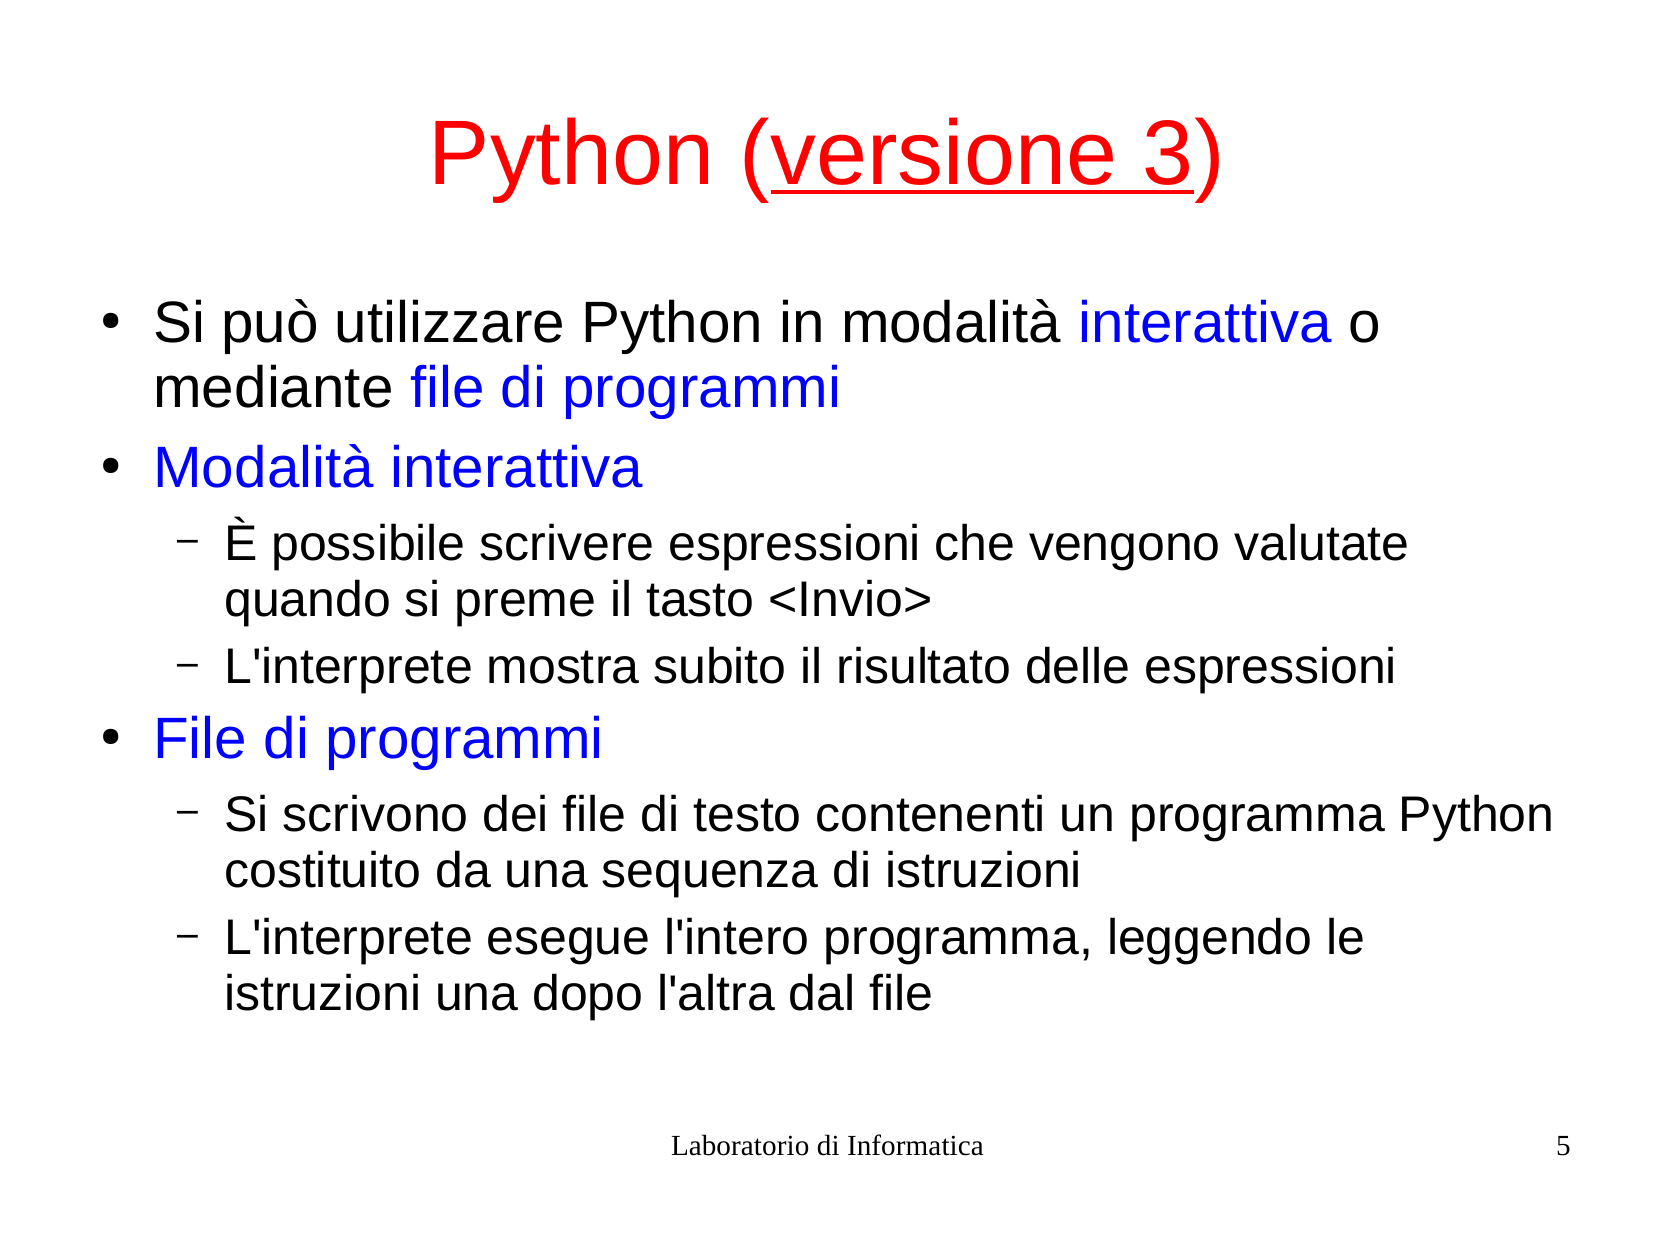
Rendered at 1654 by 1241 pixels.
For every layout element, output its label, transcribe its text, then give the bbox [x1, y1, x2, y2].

title Python (versione 3) [82, 49, 1571, 257]
list Si può utilizzare Python in modalità interattiva o mediante file di programmi Modalità interattiva È possibile scrivere espressioni che vengono valutate quando si preme il tasto <Invio> L'interprete mostra subito il risultato delle espressioni File di programmi Si scrivono dei file di testo contenenti un programma Python costituito da una sequenza di istruzioni L'interprete esegue l'intero programma, leggendo le istruzioni una dopo l'altra dal file [82, 290, 1571, 1109]
